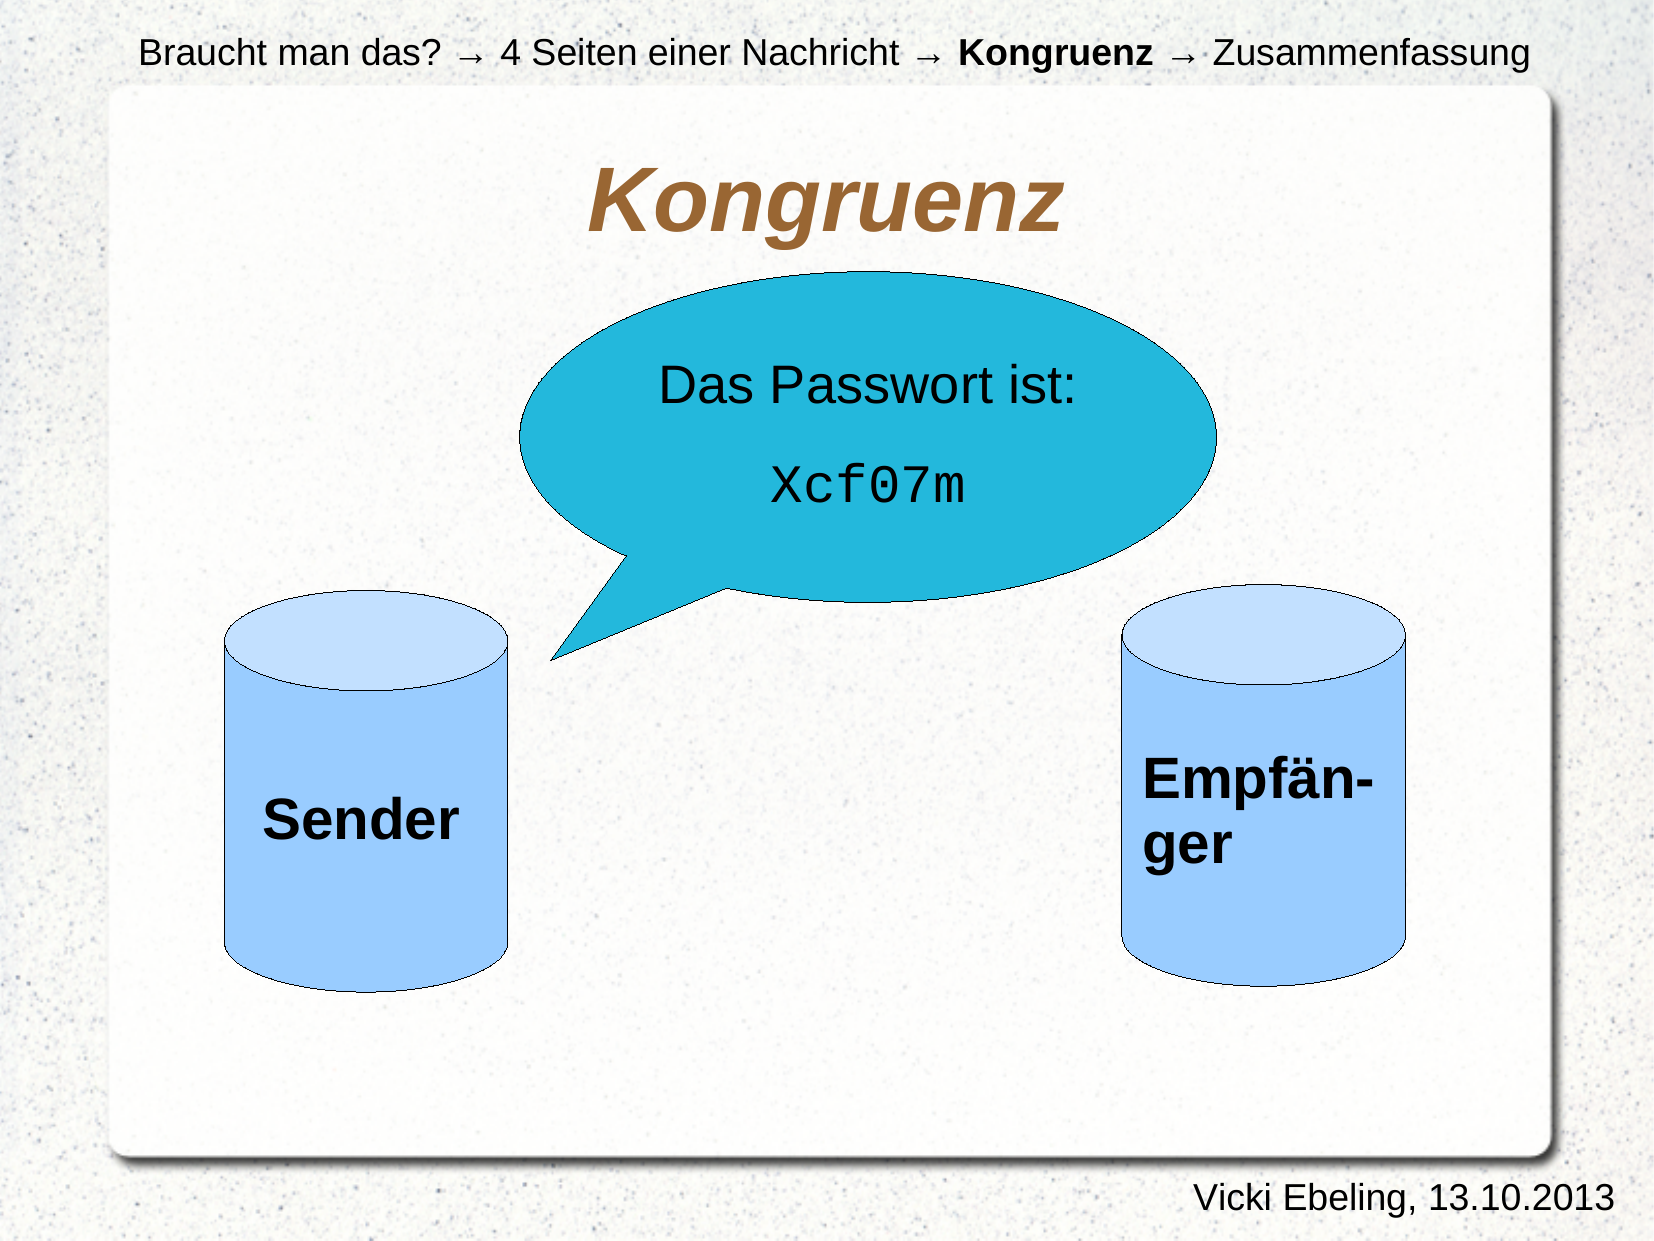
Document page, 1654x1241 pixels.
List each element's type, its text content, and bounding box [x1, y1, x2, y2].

title Kongruenz [118, 96, 1536, 304]
picture [0, 0, 1654, 1241]
text_box Vicki Ebeling, 13.10.2013 [1178, 1169, 1630, 1227]
text_box Braucht man das? → 4 Seiten einer Nachricht → Kongruenz → Zusammenfassung [123, 23, 1546, 81]
text_box Sender [247, 779, 476, 860]
text_box Das Passwort ist: Xcf07m [519, 271, 1217, 661]
text_box Empfän- ger [1127, 738, 1391, 883]
text_box [1121, 635, 1406, 987]
text_box [224, 646, 508, 993]
